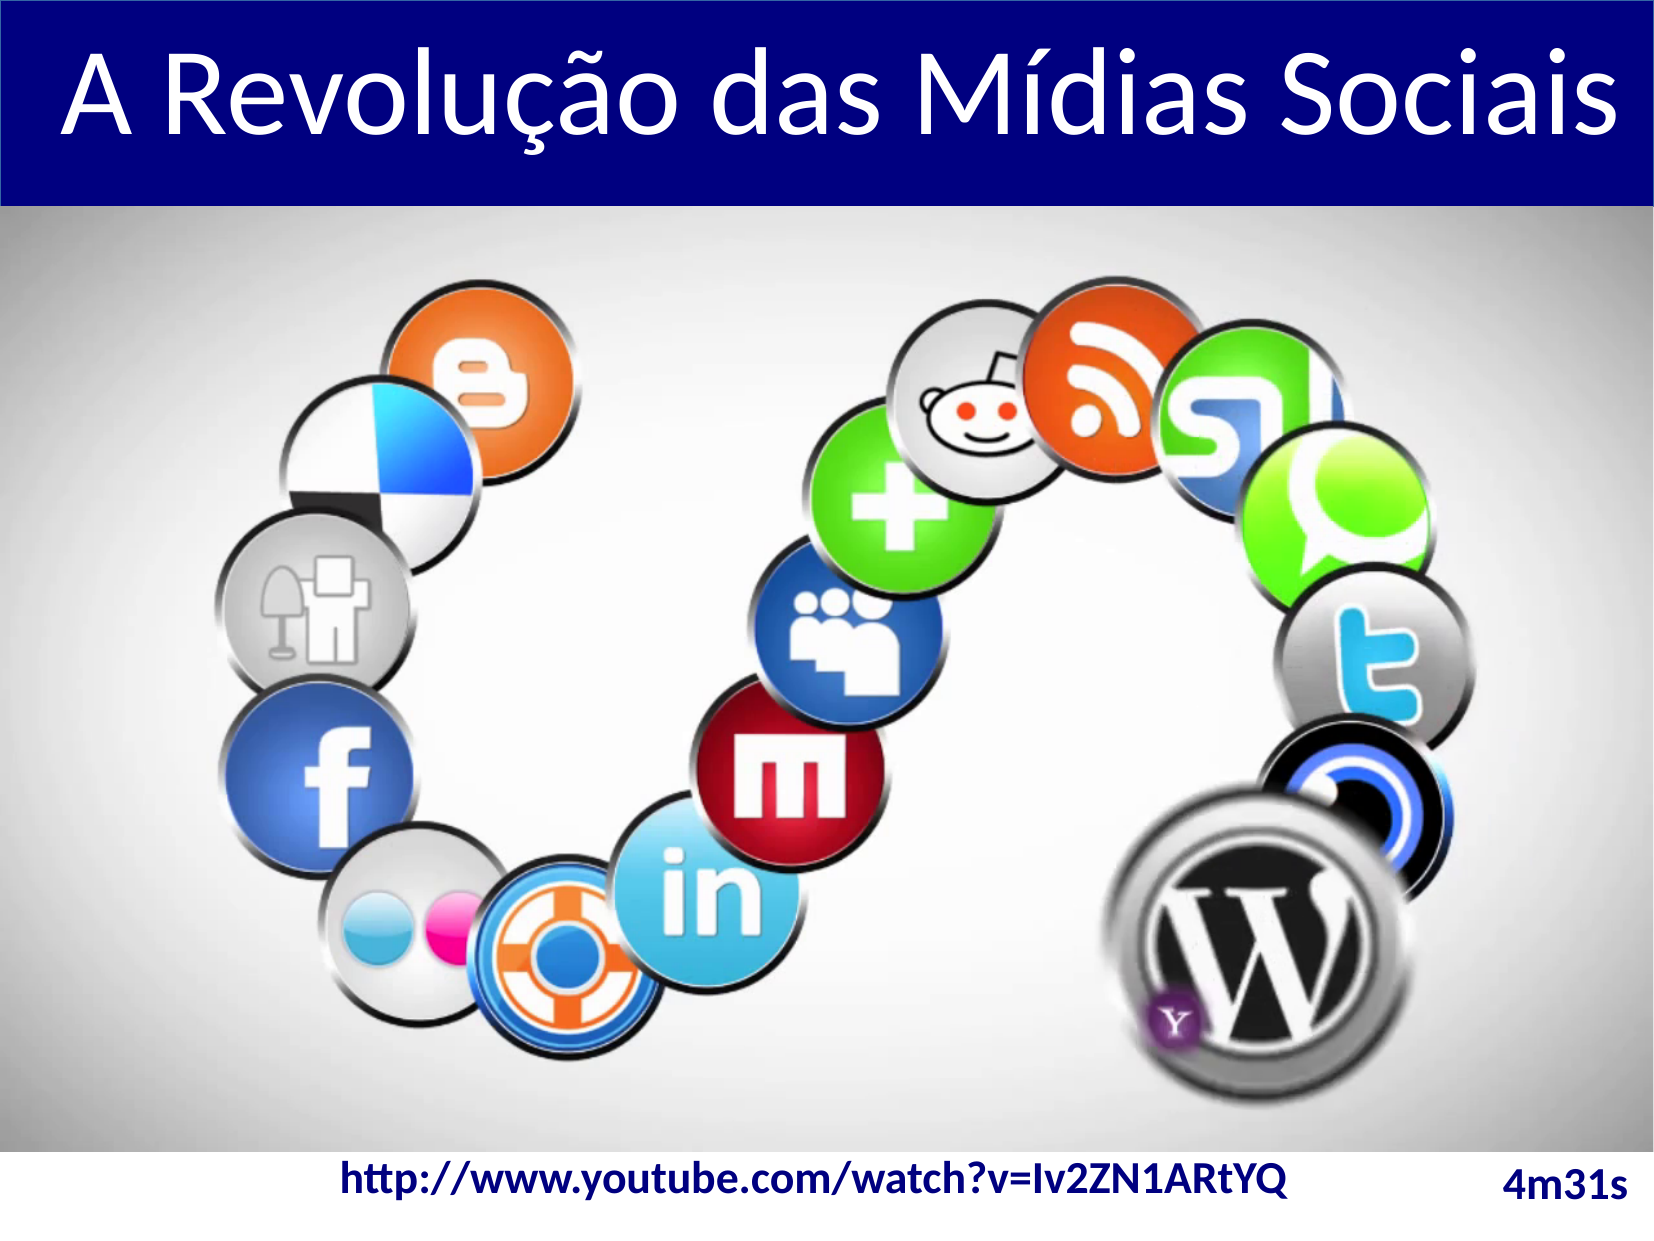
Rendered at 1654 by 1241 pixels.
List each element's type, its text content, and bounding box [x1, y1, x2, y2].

picture [0, 206, 1654, 1152]
title A Revolução das Mídias Sociais [0, 0, 1654, 206]
text_box http://www.youtube.com/watch?v=Iv2ZN1ARtYQ [324, 1151, 1329, 1223]
text_box 4m31s [1488, 1157, 1644, 1229]
